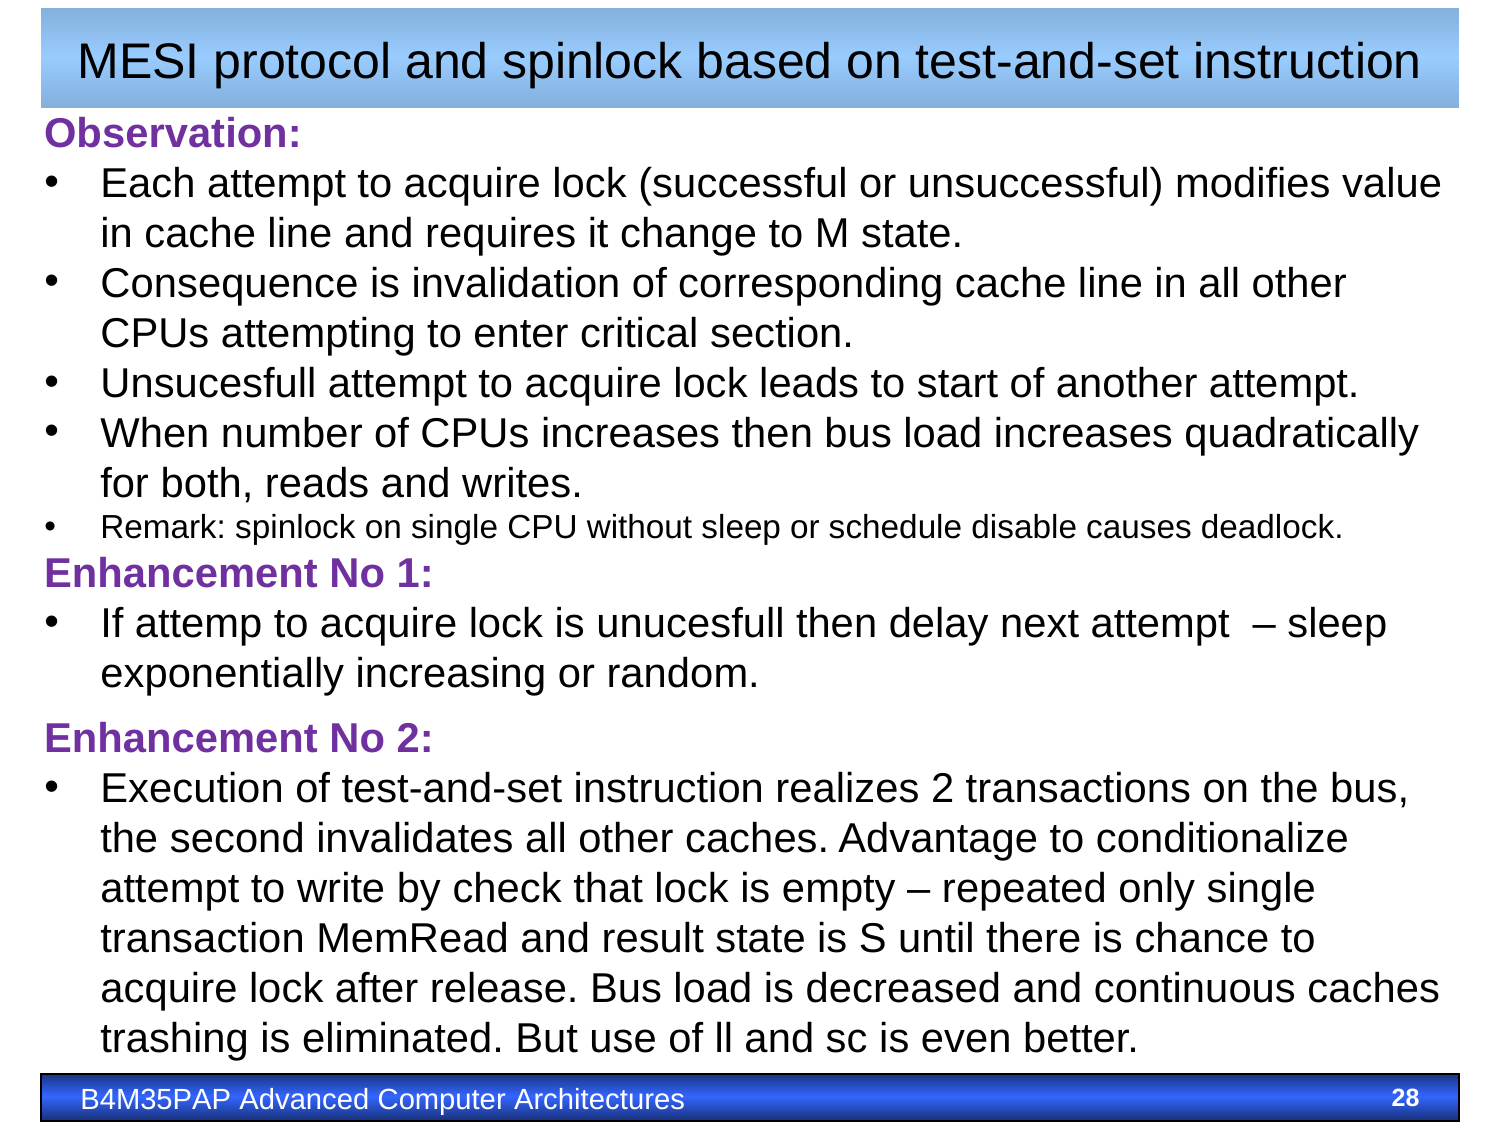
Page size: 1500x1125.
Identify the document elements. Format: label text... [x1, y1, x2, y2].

text_box Observation: Each attempt to acquire lock (successful or unsuccessful) modifies value in cache line and requires it change to M state. Consequence is invalidation of corresponding cache line in all other CPUs attempting to enter critical section. Unsucesfull attempt to acquire lock leads to start of another attempt. When number of CPUs increases then bus load increases quadratically for both, reads and writes. Remark: spinlock on single CPU without sleep or schedule disable causes deadlock. Enhancement No 1: If attemp to acquire lock is unucesfull then delay next attempt – sleep exponentially increasing or random. Enhancement No 2: Execution of test-and-set instruction realizes 2 transactions on the bus, the second invalidates all other caches. Advantage to conditionalize attempt to write by check that lock is empty – repeated only single transaction MemRead and result state is S until there is chance to acquire lock after release. Bus load is decreased and continuous caches trashing is eliminated. But use of ll and sc is even better. [29, 98, 1471, 1069]
title MESI protocol and spinlock based on test-and-set instruction [41, 8, 1459, 108]
